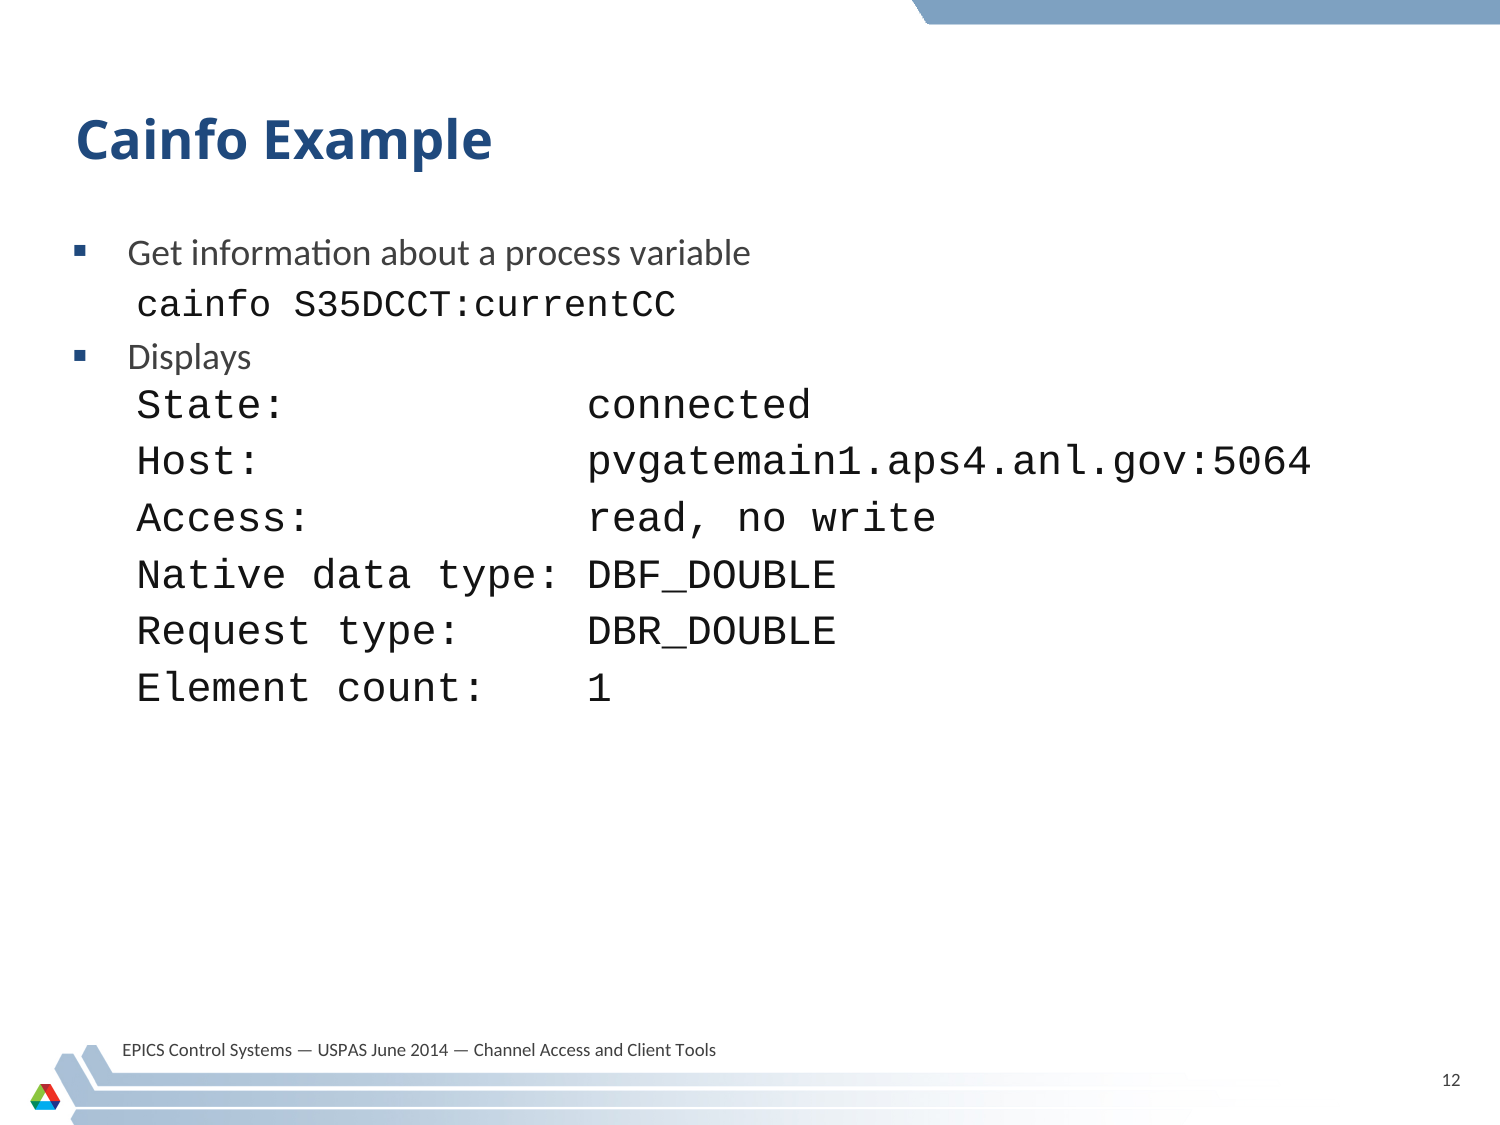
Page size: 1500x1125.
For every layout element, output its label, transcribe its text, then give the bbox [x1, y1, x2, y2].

list Get information about a process variable cainfo S35DCCT:currentCC Displays State: connected Host: pvgatemain1.aps4.anl.gov:5064 Access: read, no write Native data type: DBF_DOUBLE Request type: DBR_DOUBLE Element count: 1 [56, 229, 1359, 741]
title Cainfo Example [75, 45, 1426, 233]
picture [0, 1037, 1500, 1125]
picture [0, 0, 1500, 26]
